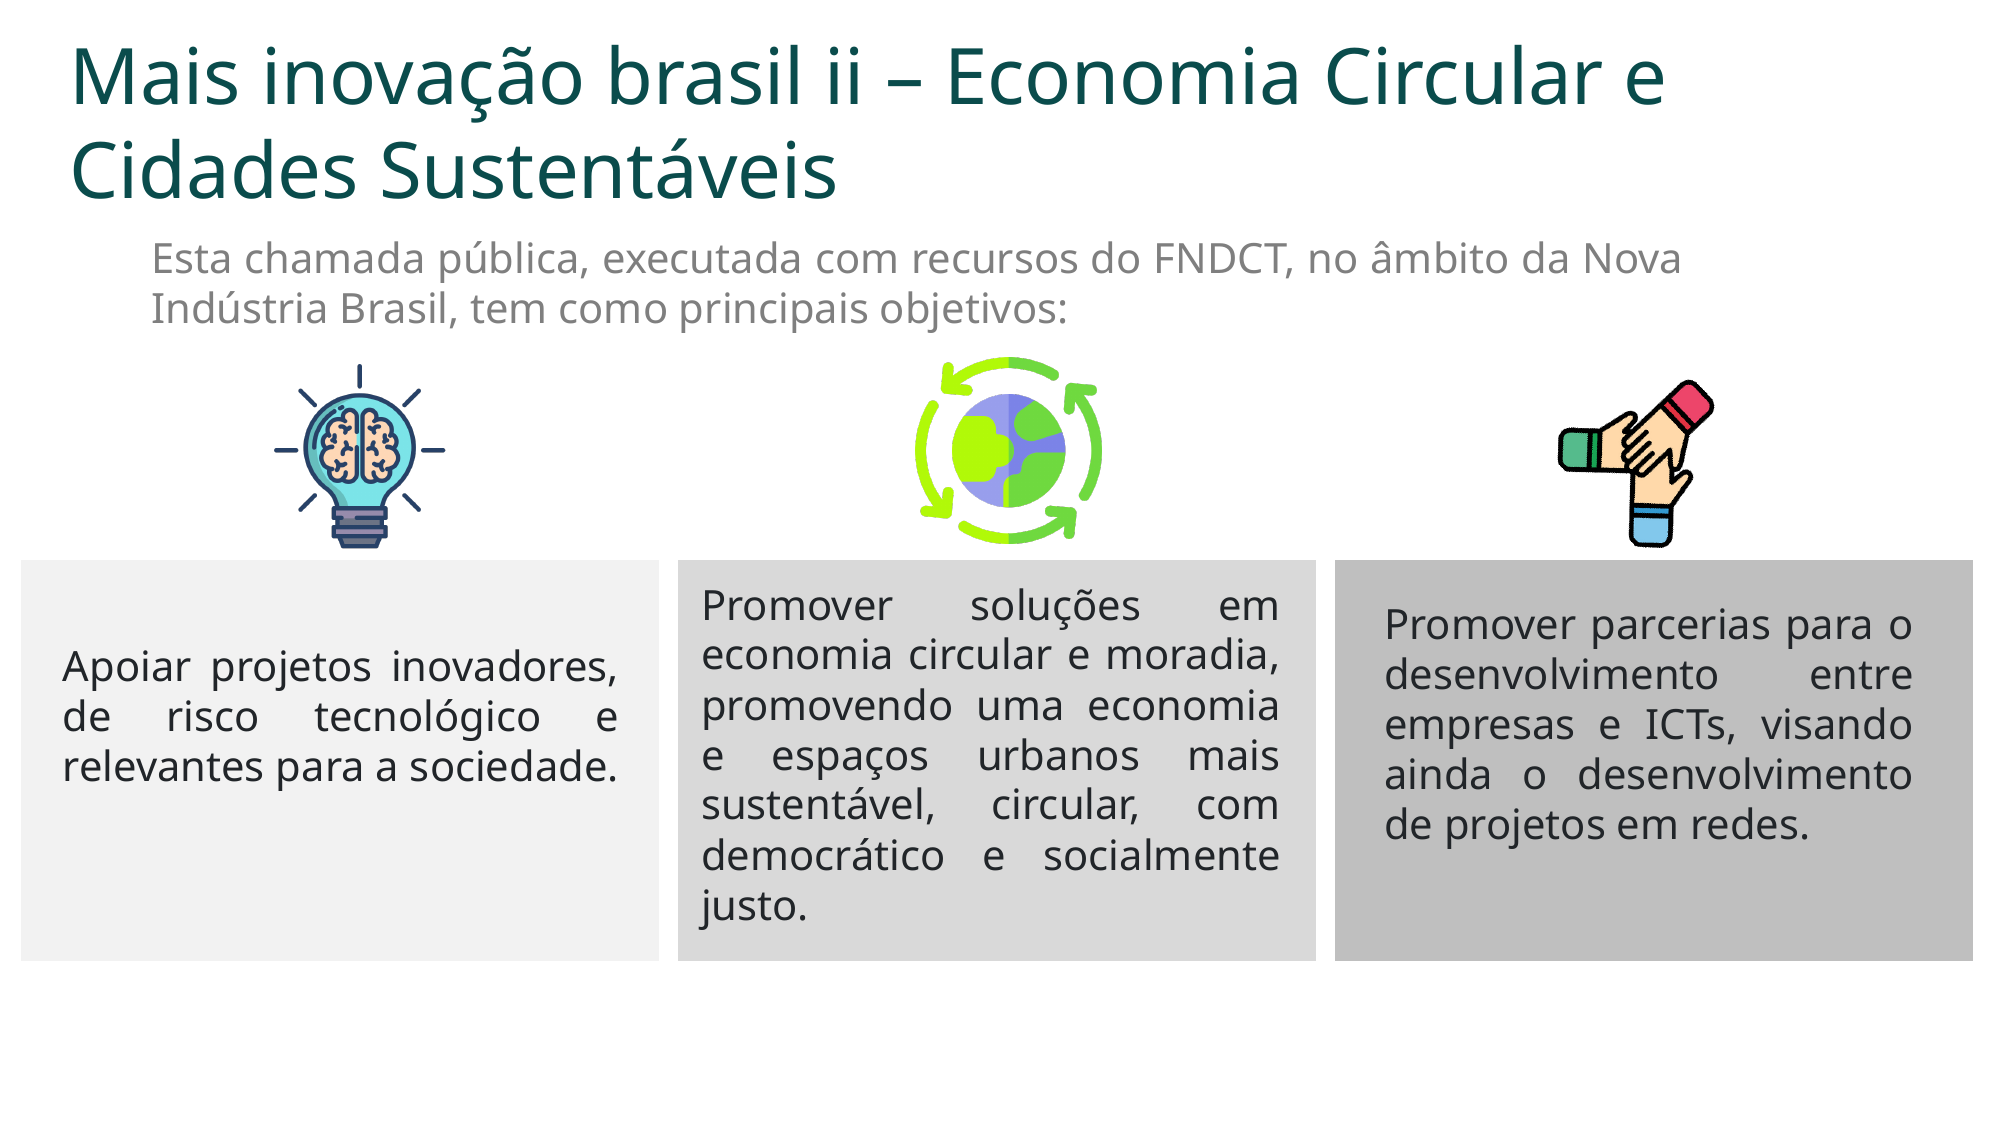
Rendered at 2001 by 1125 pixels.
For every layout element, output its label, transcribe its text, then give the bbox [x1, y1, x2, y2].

text_box Promover soluções em economia circular e moradia, promovendo uma economia e espaços urbanos mais sustentável, circular, com democrático e socialmente justo. [686, 571, 1302, 936]
picture [915, 357, 1102, 544]
picture [266, 363, 453, 550]
text_box Promover parcerias para o desenvolvimento entre empresas e ICTs, visando ainda o desenvolvimento de projetos em redes. [1369, 590, 1929, 856]
picture [1543, 340, 1764, 561]
text_box [678, 560, 1316, 961]
text_box Apoiar projetos inovadores, de risco tecnológico e relevantes para a sociedade. [48, 632, 635, 797]
text_box Esta chamada pública, executada com recursos do FNDCT, no âmbito da Nova Indústria Brasil, tem como principais objetivos: [136, 225, 1876, 340]
text_box Mais inovação brasil ii – Economia Circular e Cidades Sustentáveis [49, 17, 1938, 180]
text_box [1335, 560, 1973, 961]
text_box [21, 560, 659, 961]
